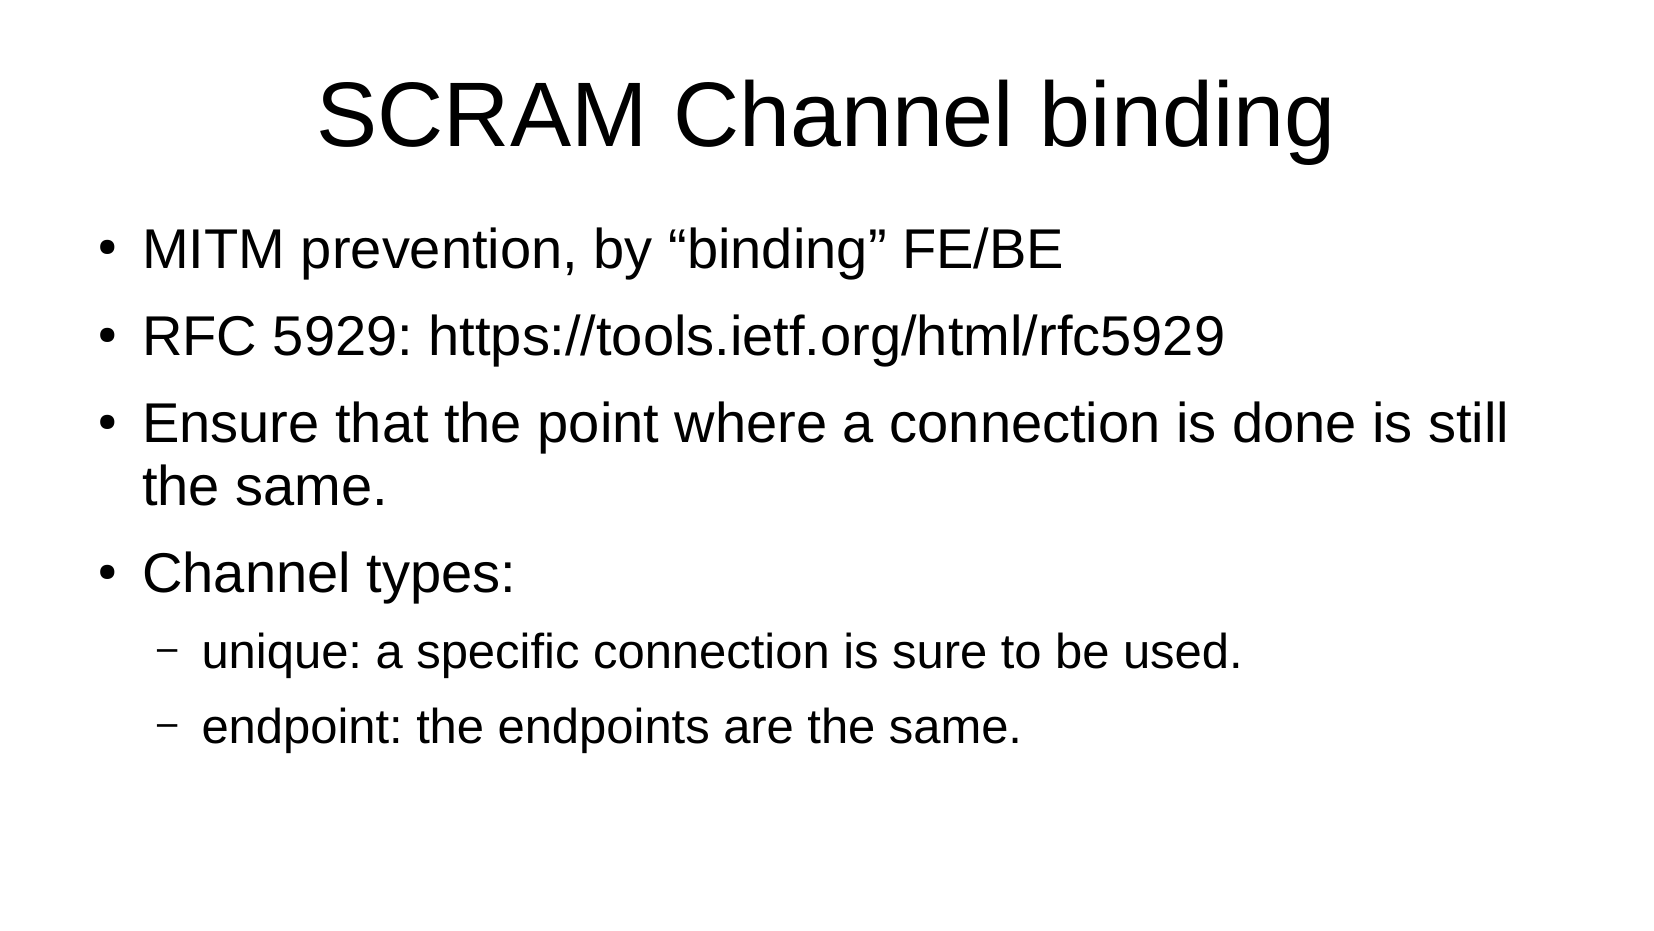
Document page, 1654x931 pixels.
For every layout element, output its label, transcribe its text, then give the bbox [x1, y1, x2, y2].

list MITM prevention, by “binding” FE/BE RFC 5929: https://tools.ietf.org/html/rfc5929 Ensure that the point where a connection is done is still the same. Channel types: unique: a specific connection is sure to be used. endpoint: the endpoints are the same. [82, 217, 1571, 758]
title SCRAM Channel binding [82, 37, 1571, 193]
